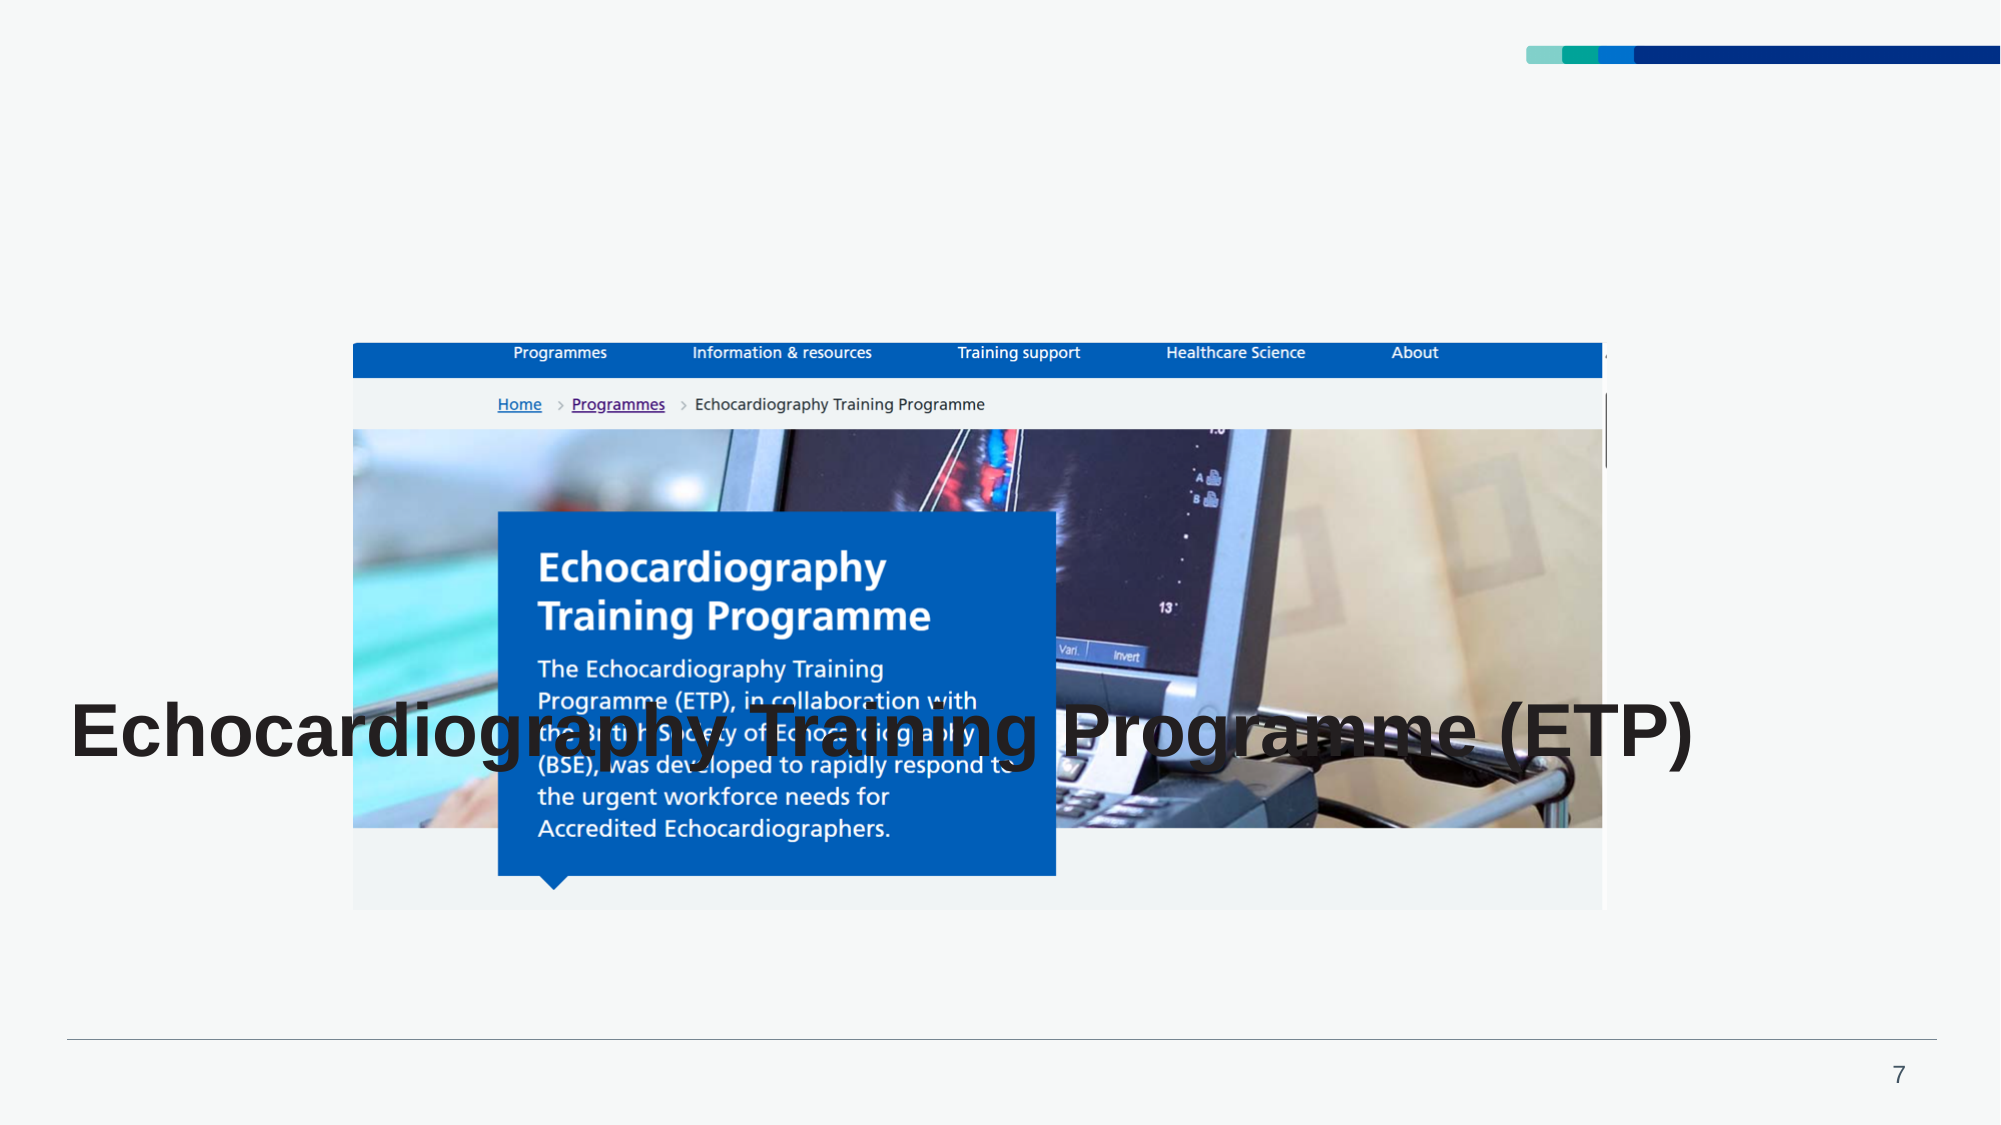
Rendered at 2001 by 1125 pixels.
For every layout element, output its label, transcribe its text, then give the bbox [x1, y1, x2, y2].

title Echocardiography Training Programme (ETP) [70, 58, 1942, 201]
list [70, 342, 1884, 419]
picture [353, 419, 1607, 910]
